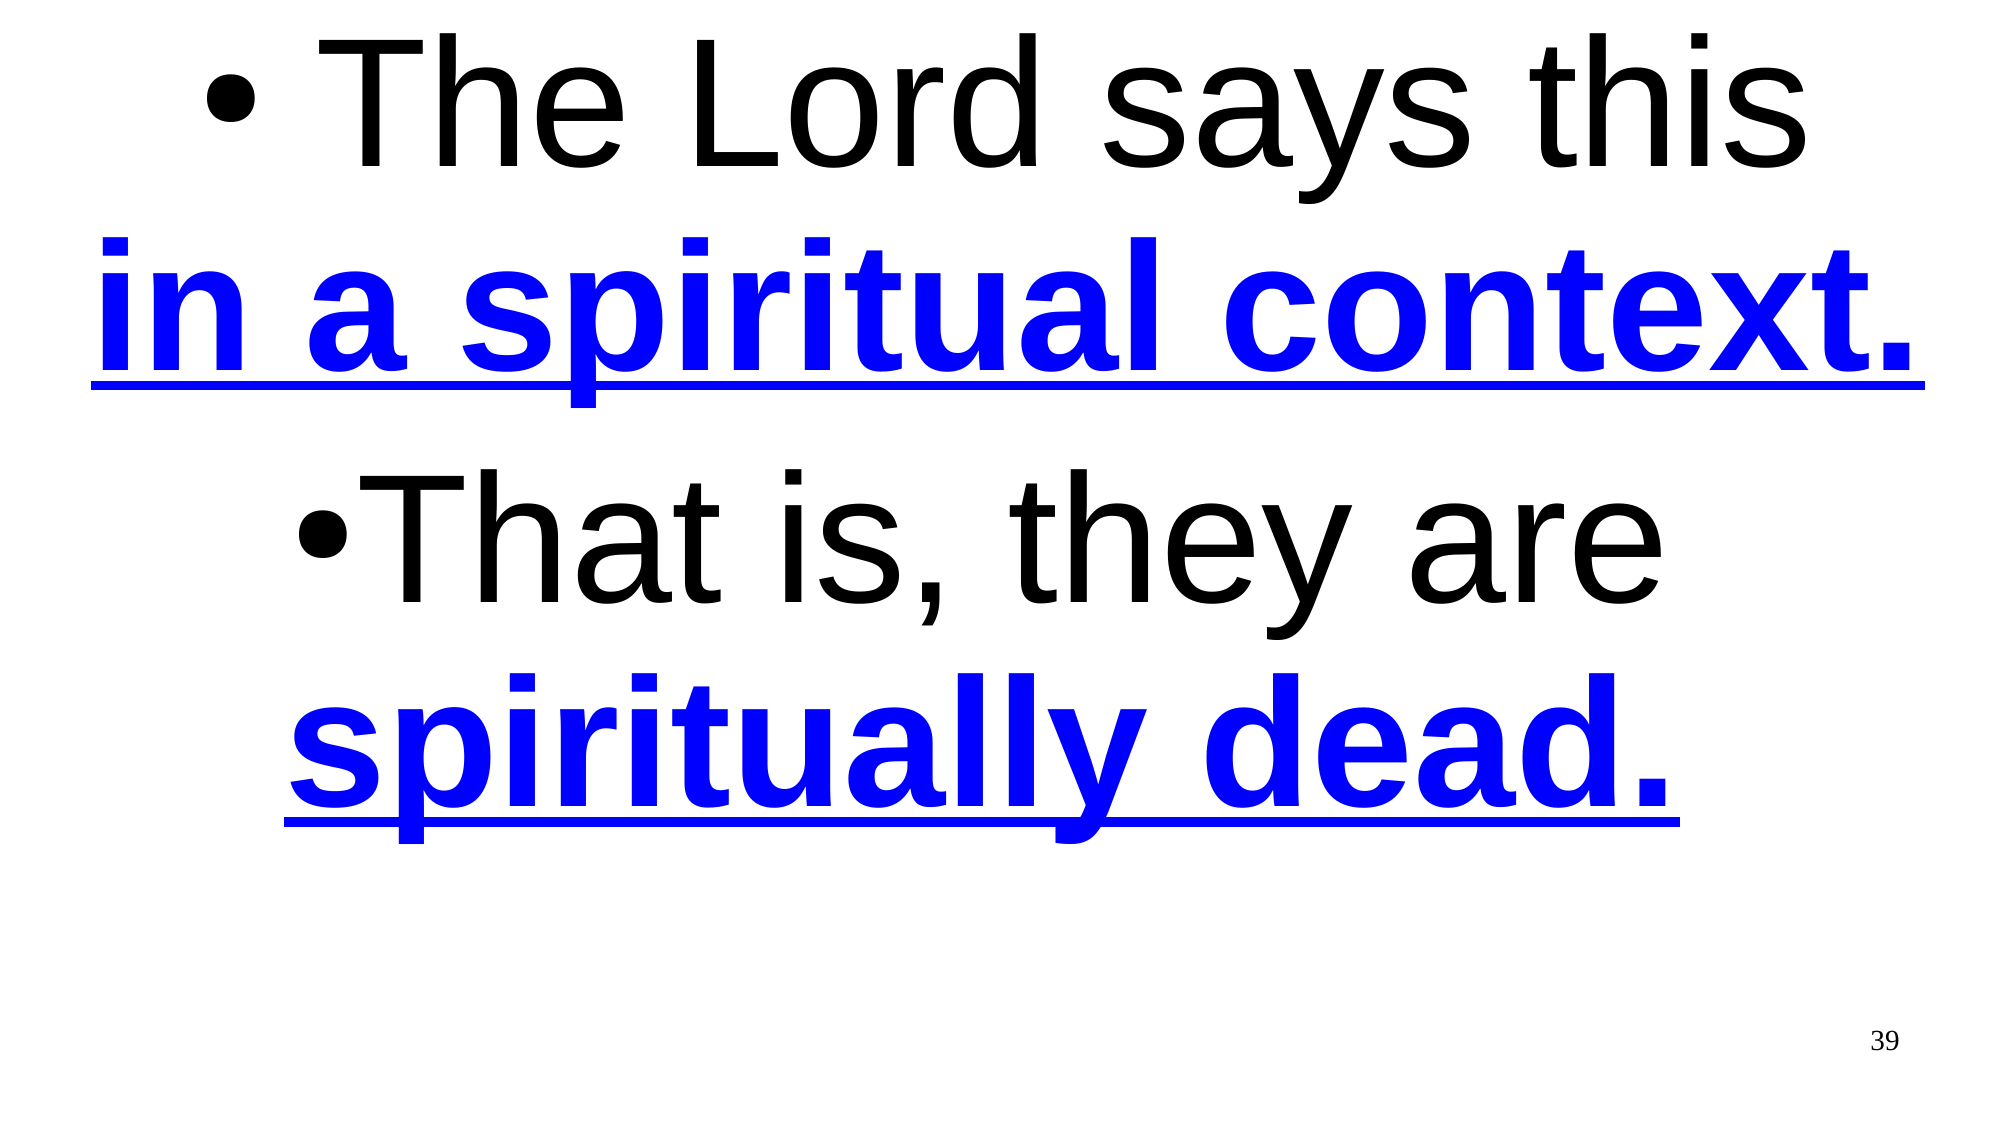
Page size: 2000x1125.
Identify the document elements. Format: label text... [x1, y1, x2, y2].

list The Lord says this in a spiritual context. That is, they are spiritually dead. [0, 0, 1996, 1123]
